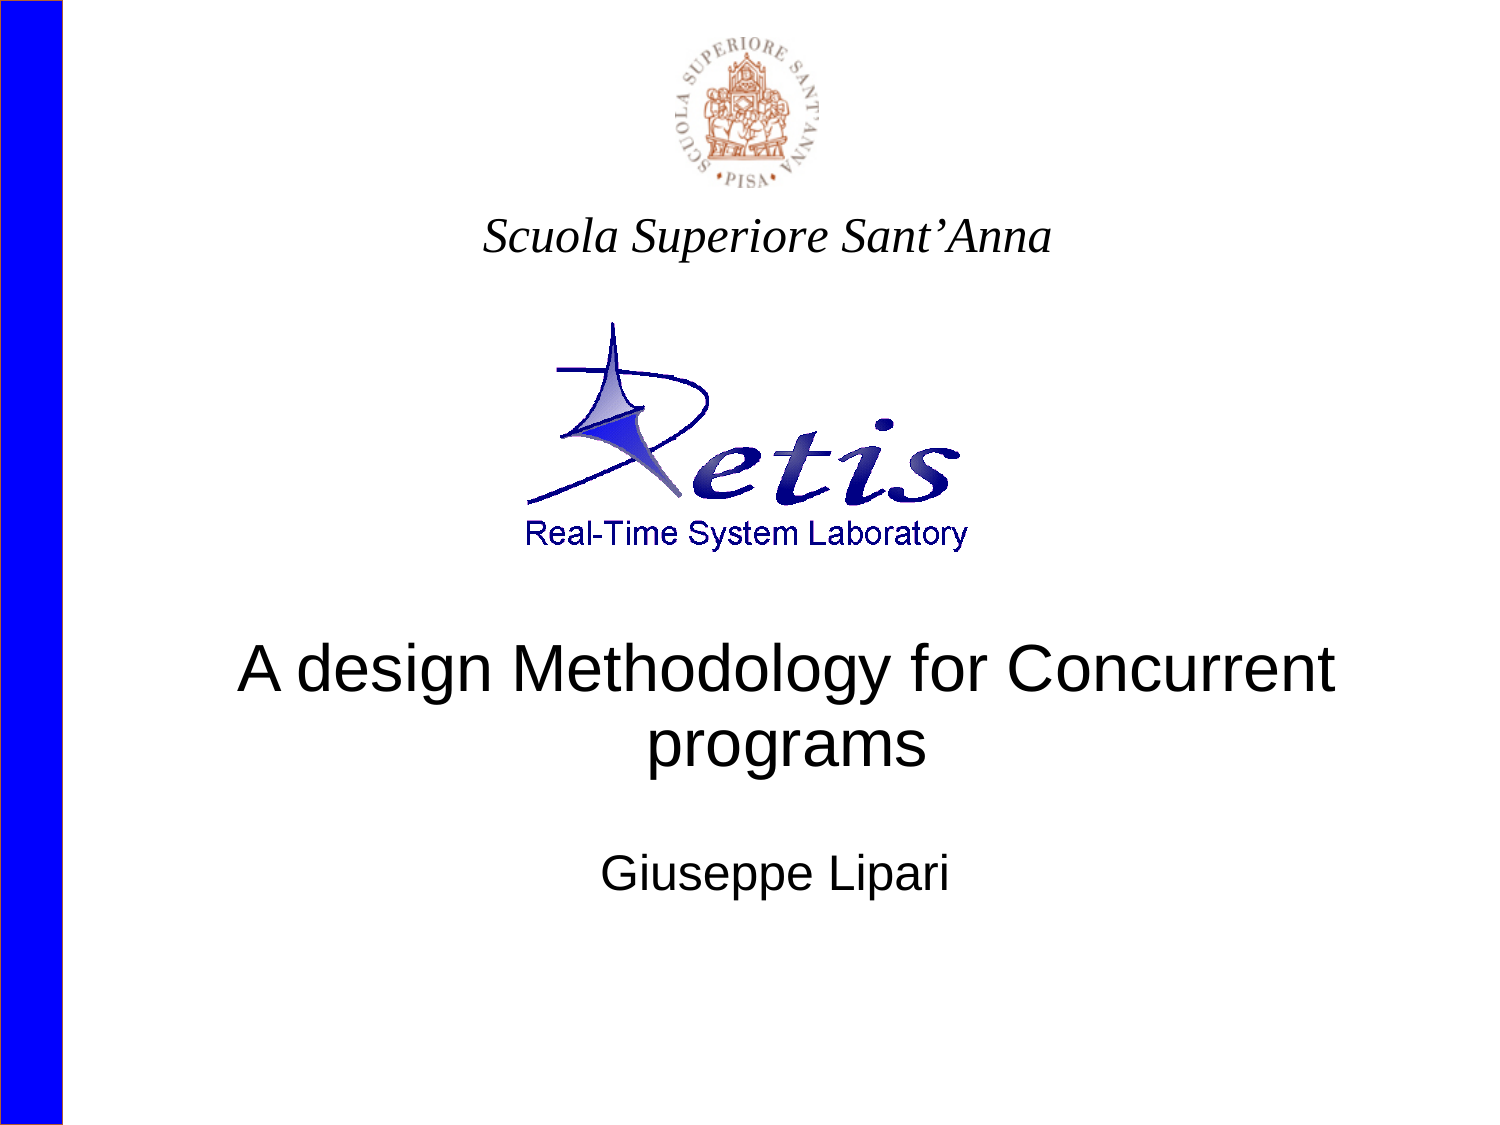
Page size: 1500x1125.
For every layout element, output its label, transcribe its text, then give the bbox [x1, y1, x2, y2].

subtitle Giuseppe Lipari [249, 837, 1300, 938]
title A design Methodology for Concurrent programs [150, 612, 1426, 801]
picture [517, 320, 980, 557]
picture [675, 37, 819, 188]
